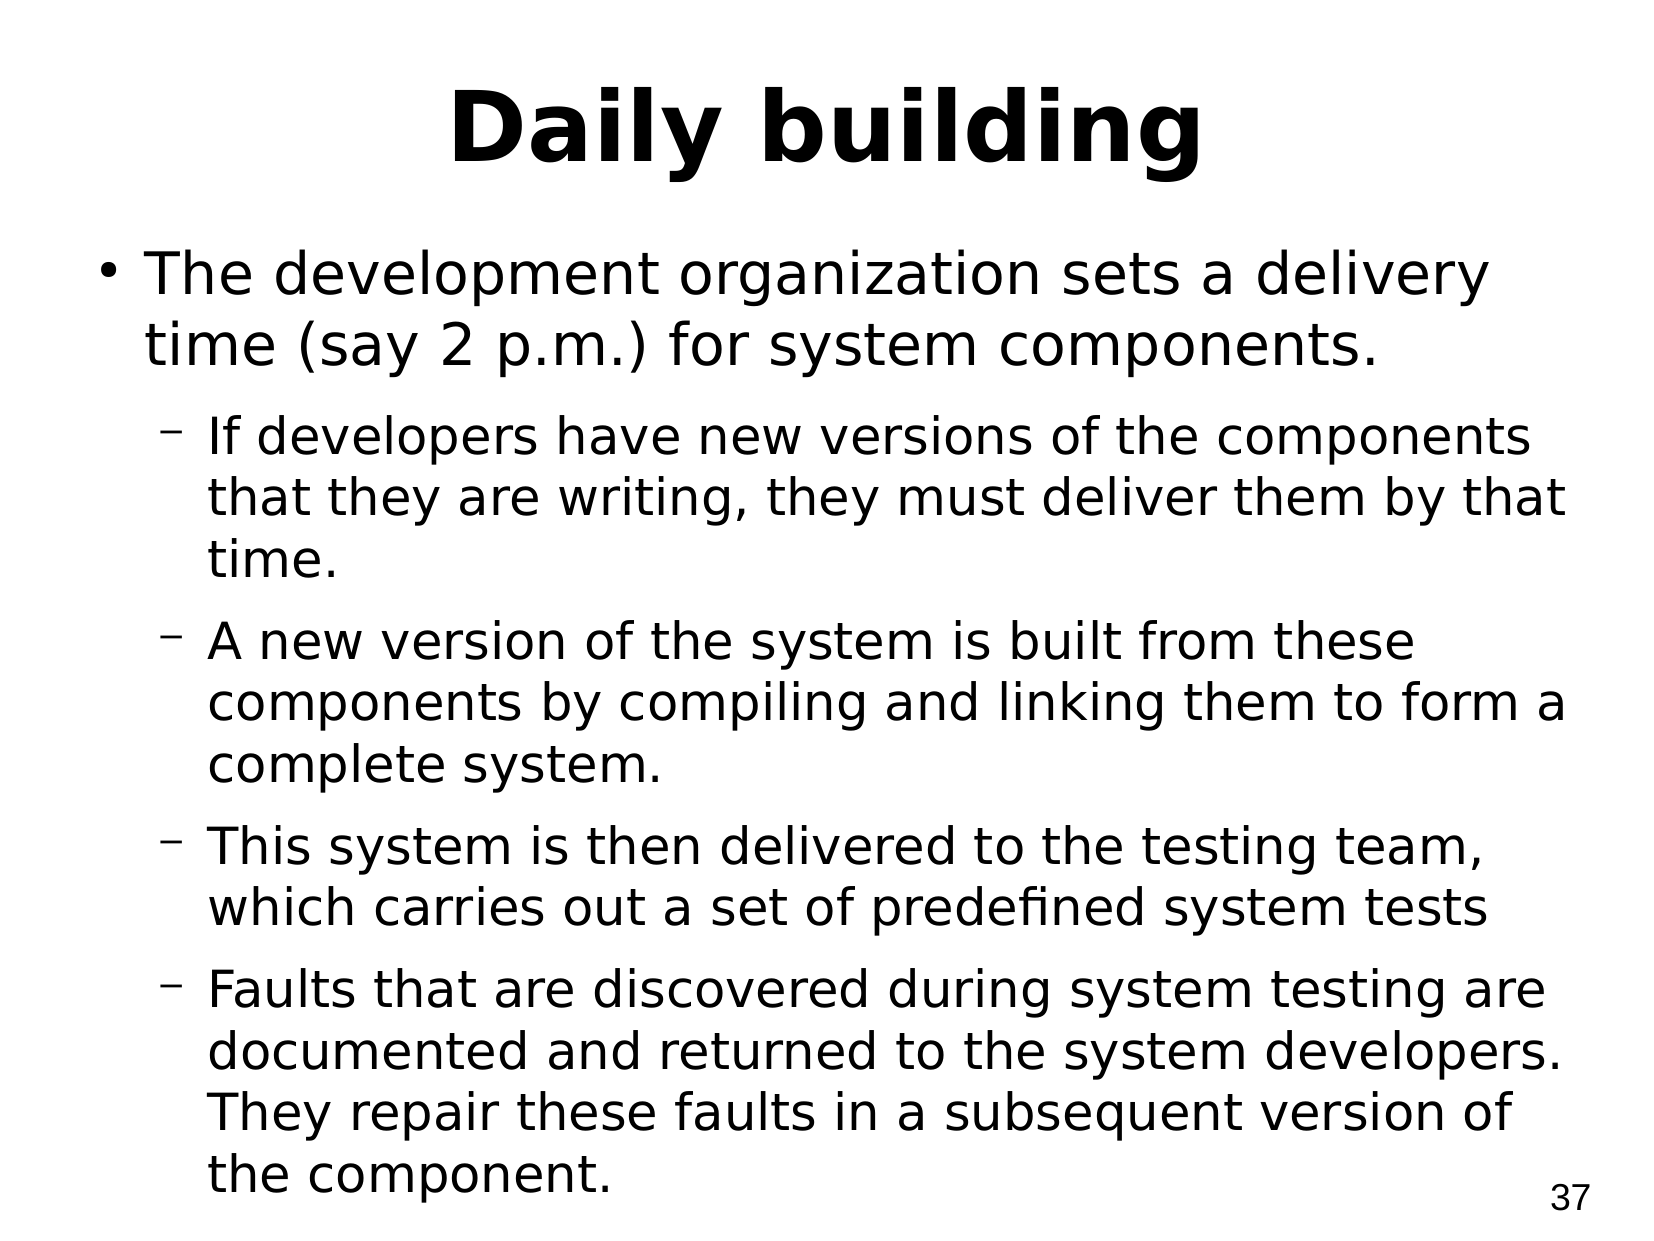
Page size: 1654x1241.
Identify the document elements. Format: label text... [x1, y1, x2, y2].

title Daily building [82, 49, 1571, 196]
list The development organization sets a delivery time (say 2 p.m.) for system components. If developers have new versions of the components that they are writing, they must deliver them by that time. A new version of the system is built from these components by compiling and linking them to form a complete system. This system is then delivered to the testing team, which carries out a set of predefined system tests Faults that are discovered during system testing are documented and returned to the system developers. They repair these faults in a subsequent version of the component. [82, 236, 1571, 1205]
